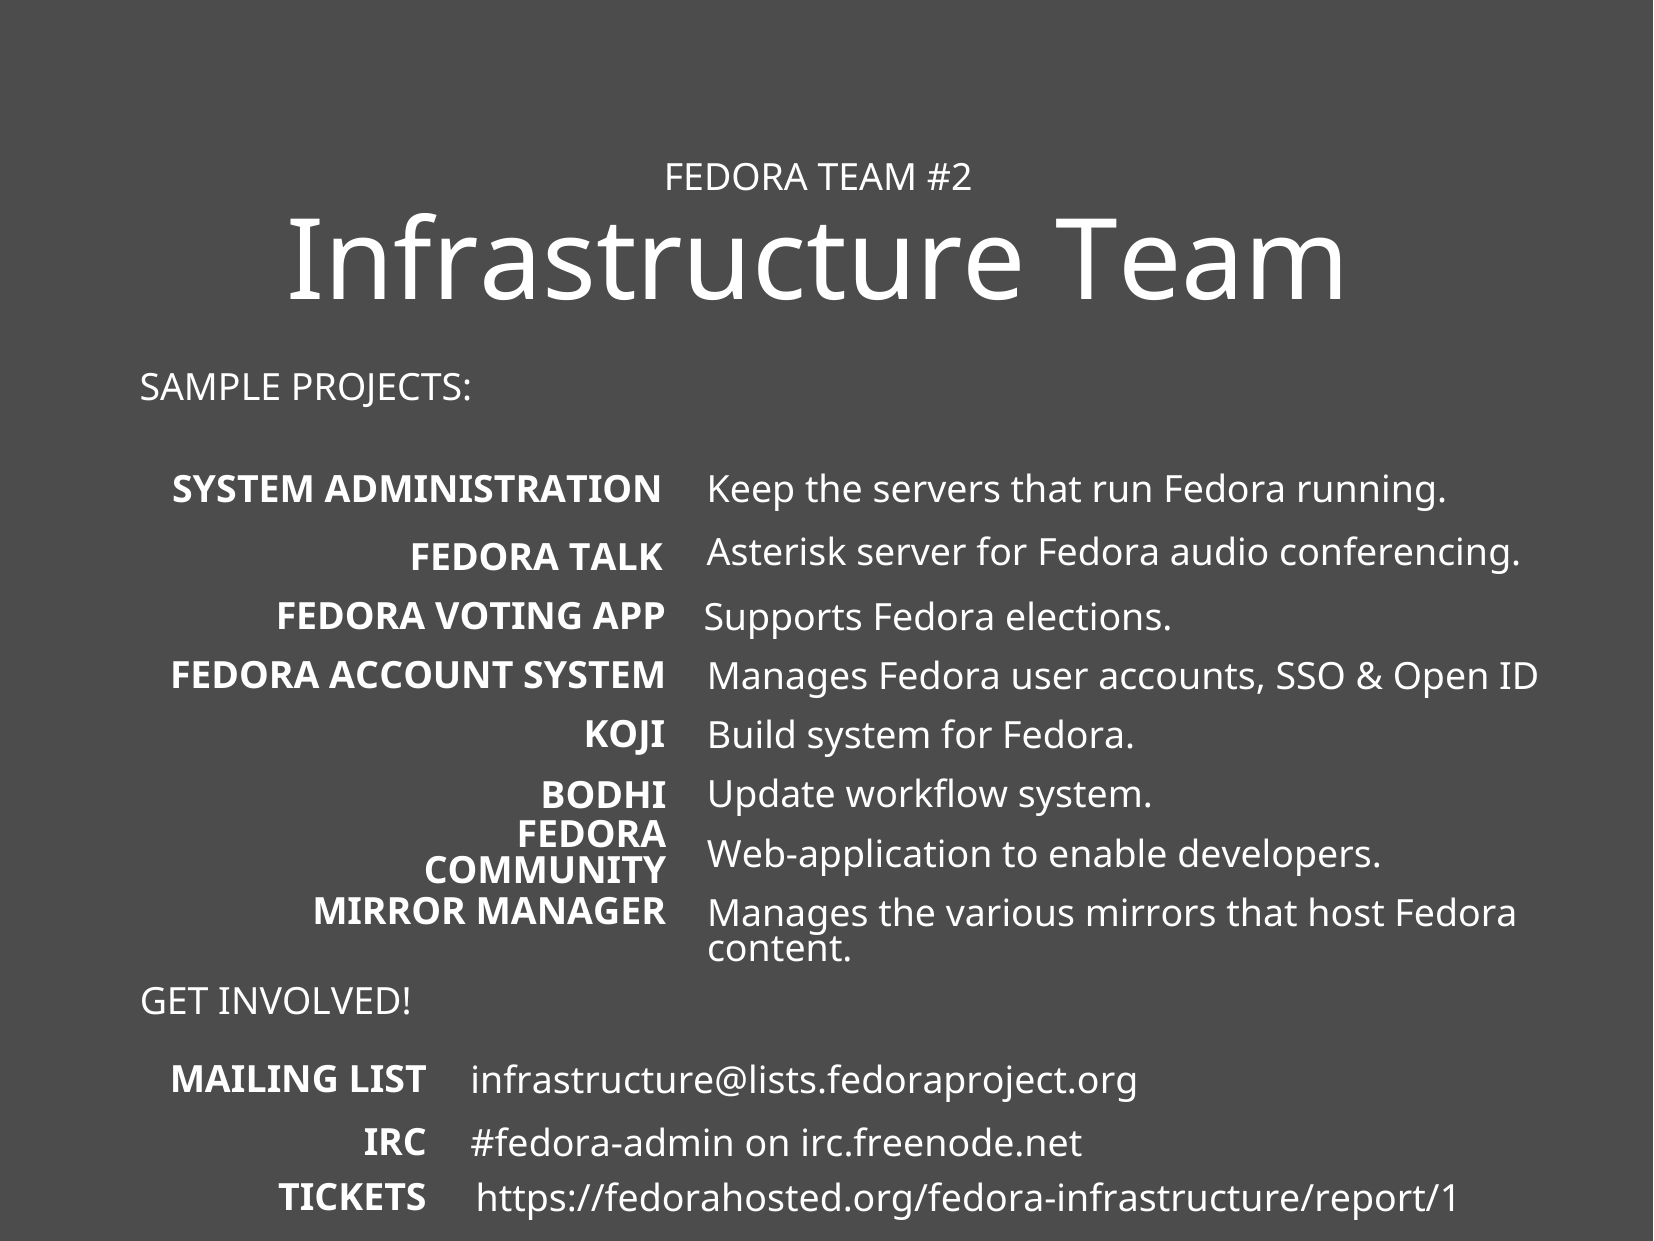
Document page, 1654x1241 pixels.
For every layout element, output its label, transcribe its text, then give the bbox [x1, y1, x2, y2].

title Build system for Fedora. [706, 692, 1576, 751]
title IRC [38, 1113, 427, 1169]
title MAILING LIST [0, 1051, 427, 1113]
title FEDORA VOTING APP [199, 573, 667, 632]
title #fedora-admin on irc.freenode.net [470, 1113, 1189, 1192]
title GET INVOLVED! [139, 958, 703, 1050]
title FEDORA TALK [274, 522, 664, 573]
title infrastructure@lists.fedoraproject.org [470, 1053, 1201, 1113]
title TICKETS [0, 1169, 427, 1231]
title FEDORA COMMUNITY [274, 809, 667, 868]
title SYSTEM ADMINISTRATION [112, 461, 664, 522]
title Keep the servers that run Fedora running. [706, 462, 1538, 522]
title SAMPLE PROJECTS: [139, 371, 703, 436]
title Asterisk server for Fedora audio conferencing. [706, 509, 1613, 574]
title Web-application to enable developers. [706, 810, 1437, 902]
title Manages the various mirrors that host Fedora content. [707, 885, 1613, 981]
title Manages Fedora user accounts, SSO & Open ID [706, 633, 1653, 725]
title Infrastructure Team [112, 226, 1524, 371]
title https://fedorahosted.org/fedora-infrastructure/report/1 [475, 1171, 1642, 1231]
title KOJI [0, 691, 666, 783]
title FEDORA TEAM #2 [112, 134, 1524, 226]
title BODHI [37, 752, 667, 844]
title FEDORA ACCOUNT SYSTEM [149, 632, 667, 724]
title Supports Fedora elections. [703, 574, 1653, 666]
title MIRROR MANAGER [274, 868, 667, 958]
title Update workflow system. [706, 751, 1653, 843]
